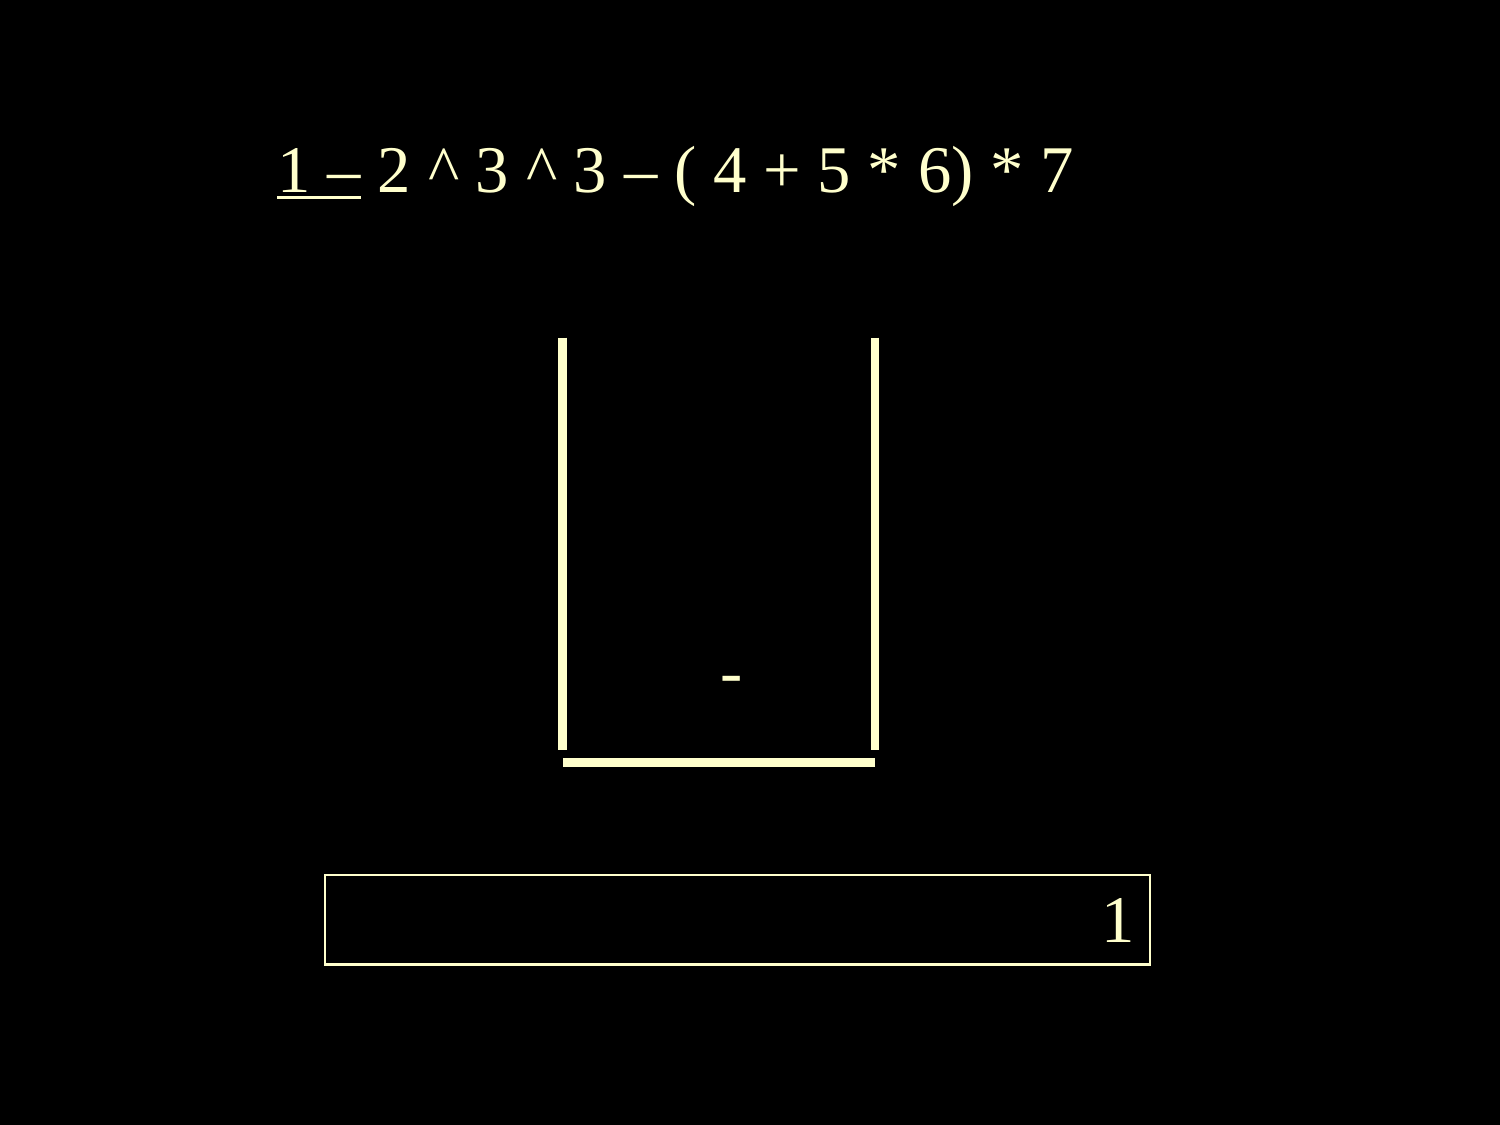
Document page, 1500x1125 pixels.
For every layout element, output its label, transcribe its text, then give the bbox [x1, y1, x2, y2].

text_box 1 – 2 ^ 3 ^ 3 – ( 4 + 5 * 6) * 7 [262, 124, 1147, 215]
text_box - [624, 349, 838, 717]
text_box 1 [325, 874, 1150, 965]
